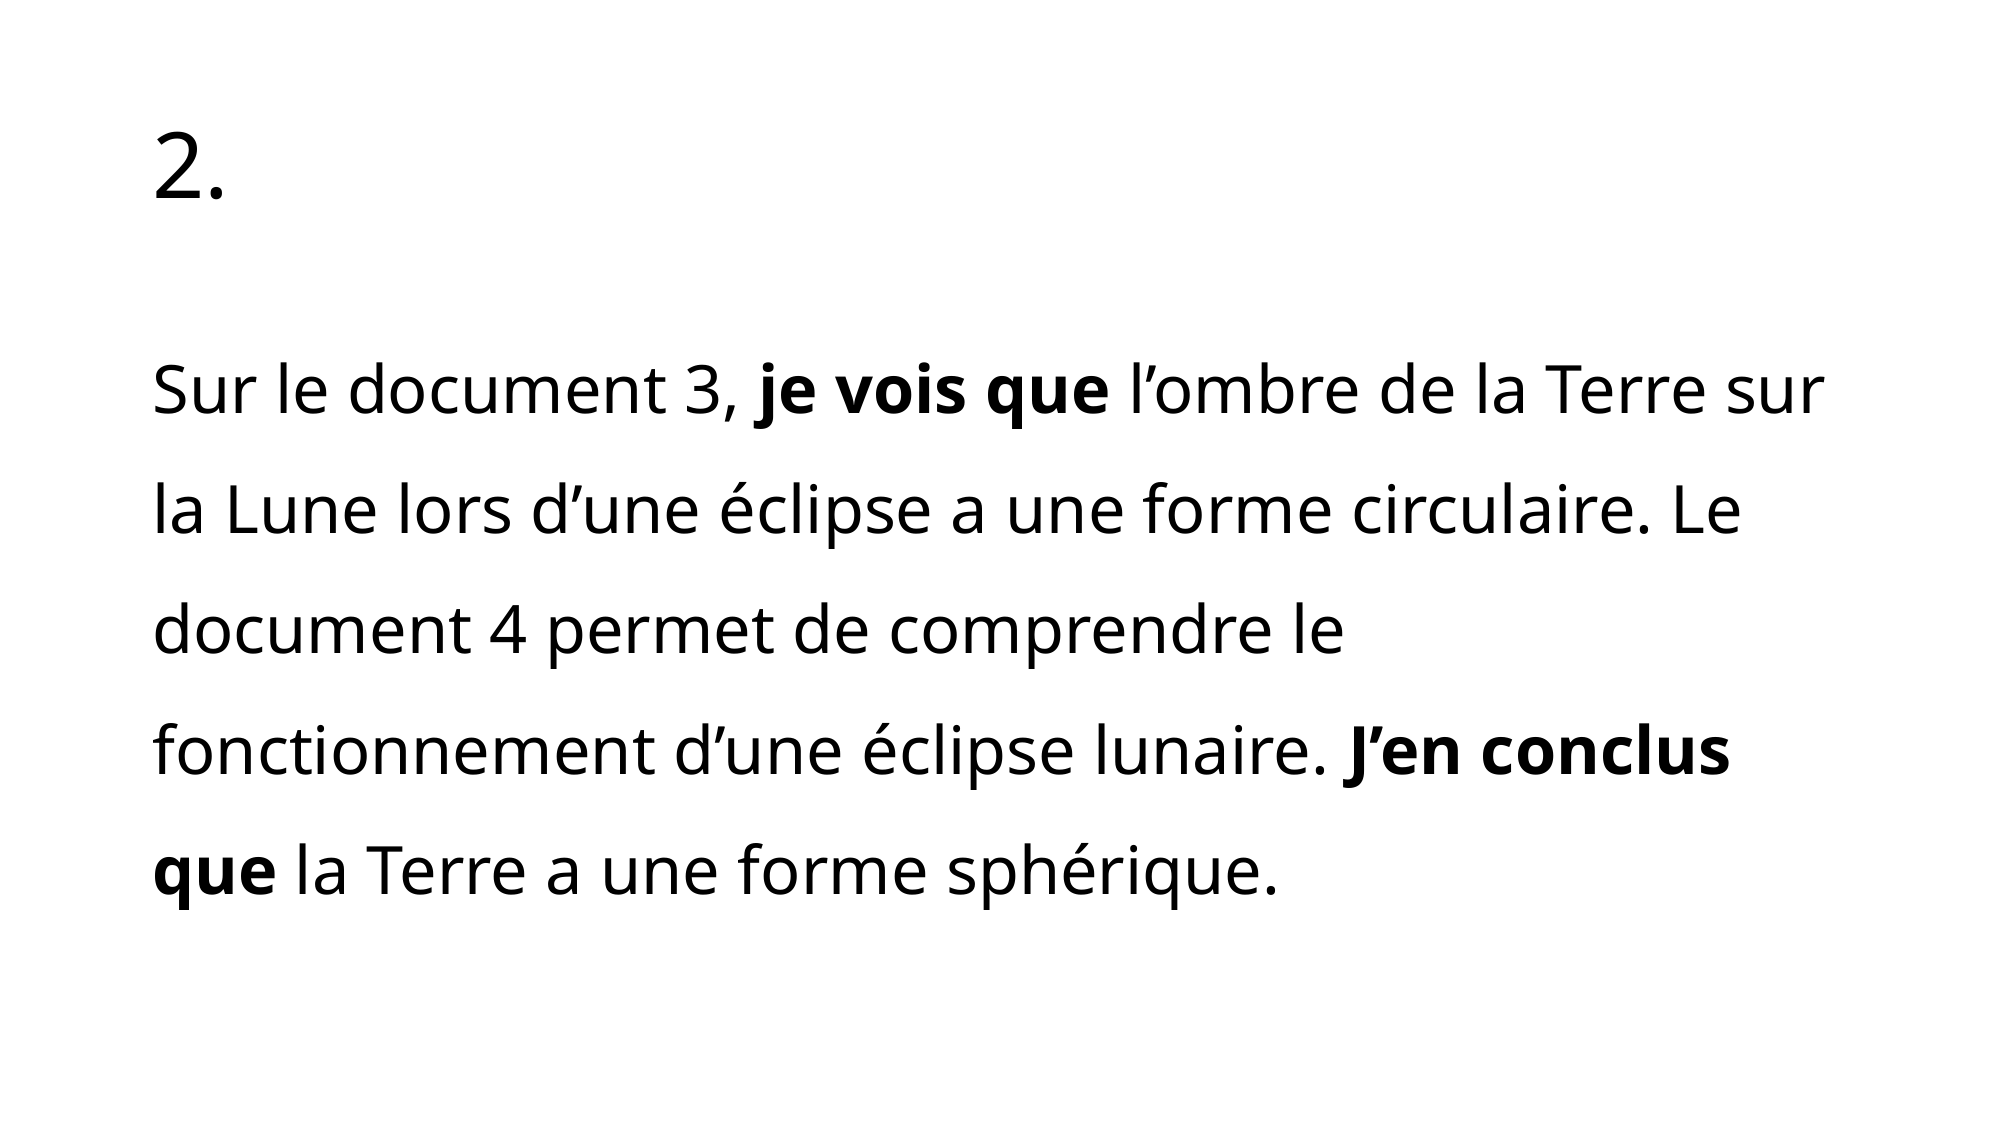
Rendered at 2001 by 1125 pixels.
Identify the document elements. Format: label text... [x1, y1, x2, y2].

list Sur le document 3, je vois que l’ombre de la Terre sur la Lune lors d’une éclipse a une forme circulaire. Le document 4 permet de comprendre le fonctionnement d’une éclipse lunaire. J’en conclus que la Terre a une forme sphérique. [137, 299, 1863, 1014]
title 2. [137, 59, 1863, 278]
